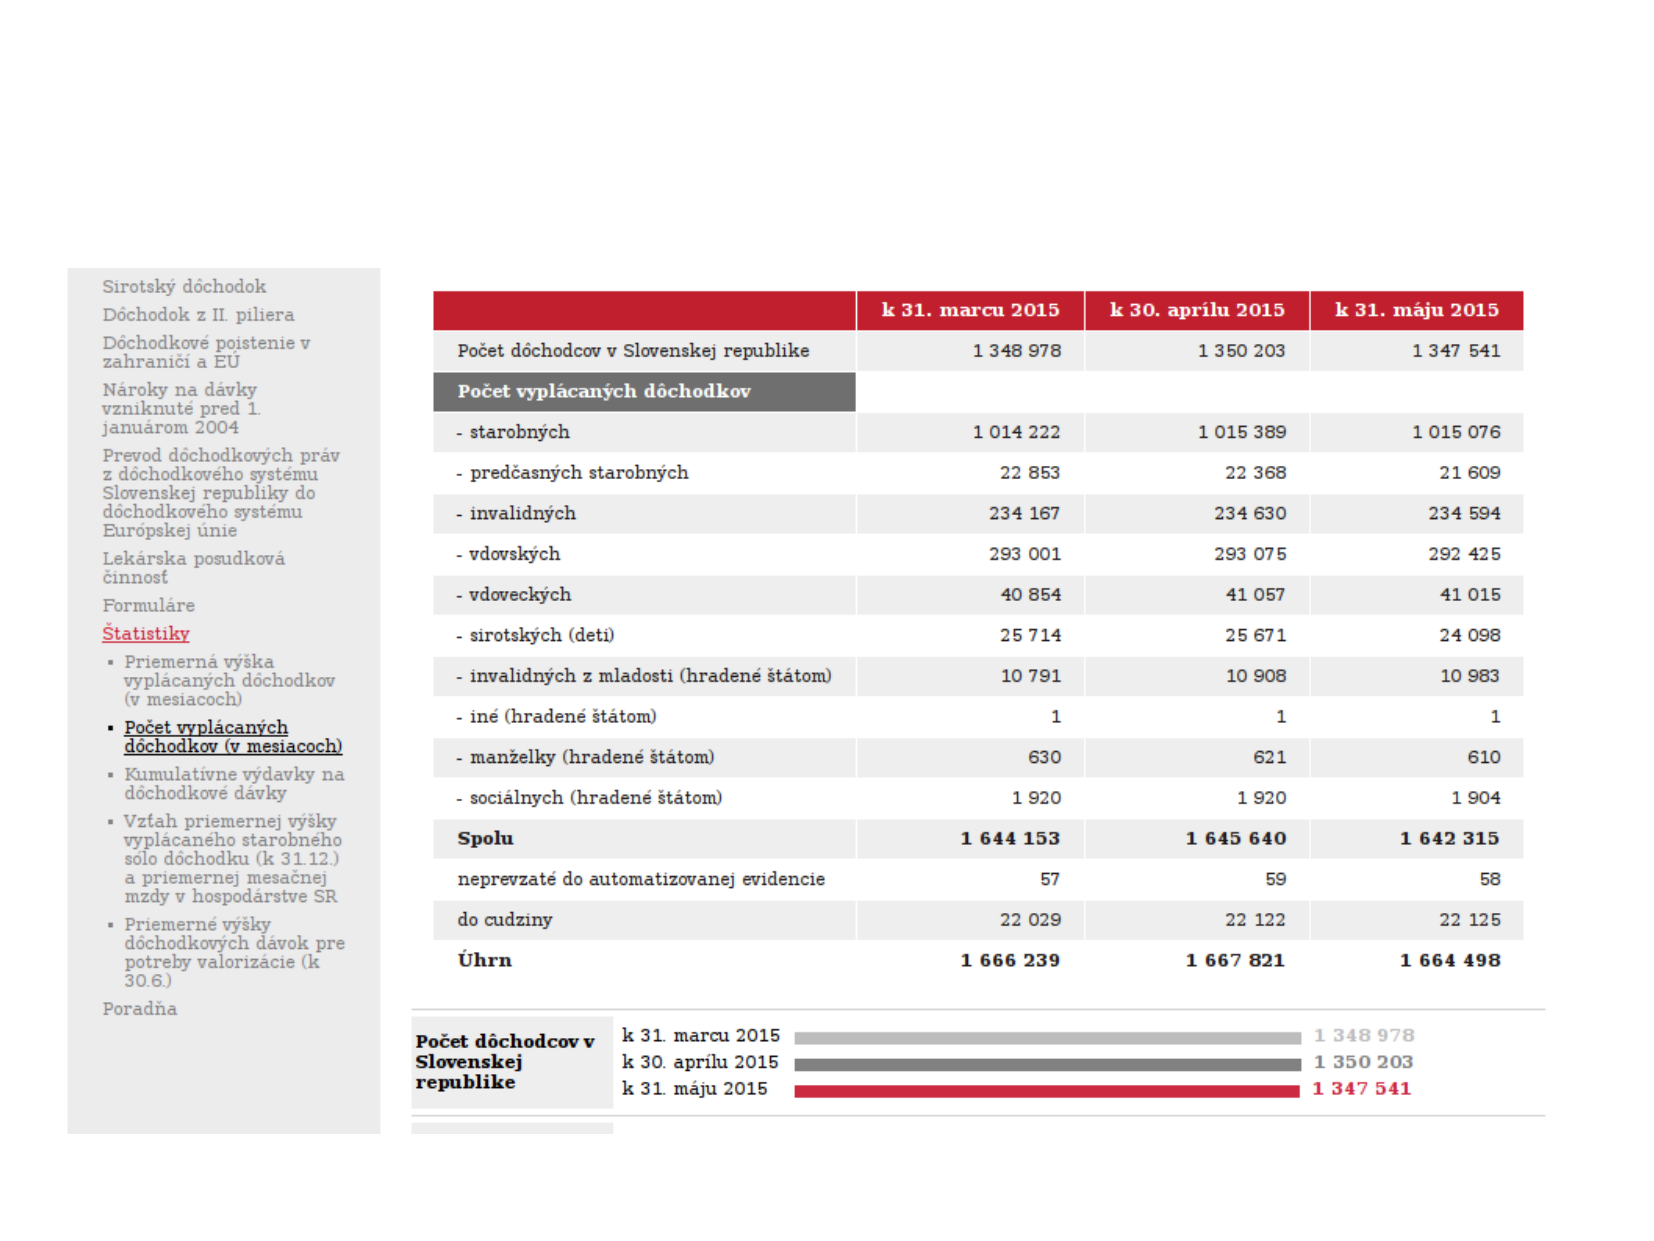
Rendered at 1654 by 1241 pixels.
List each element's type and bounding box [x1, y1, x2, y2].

picture [35, 268, 1555, 1134]
